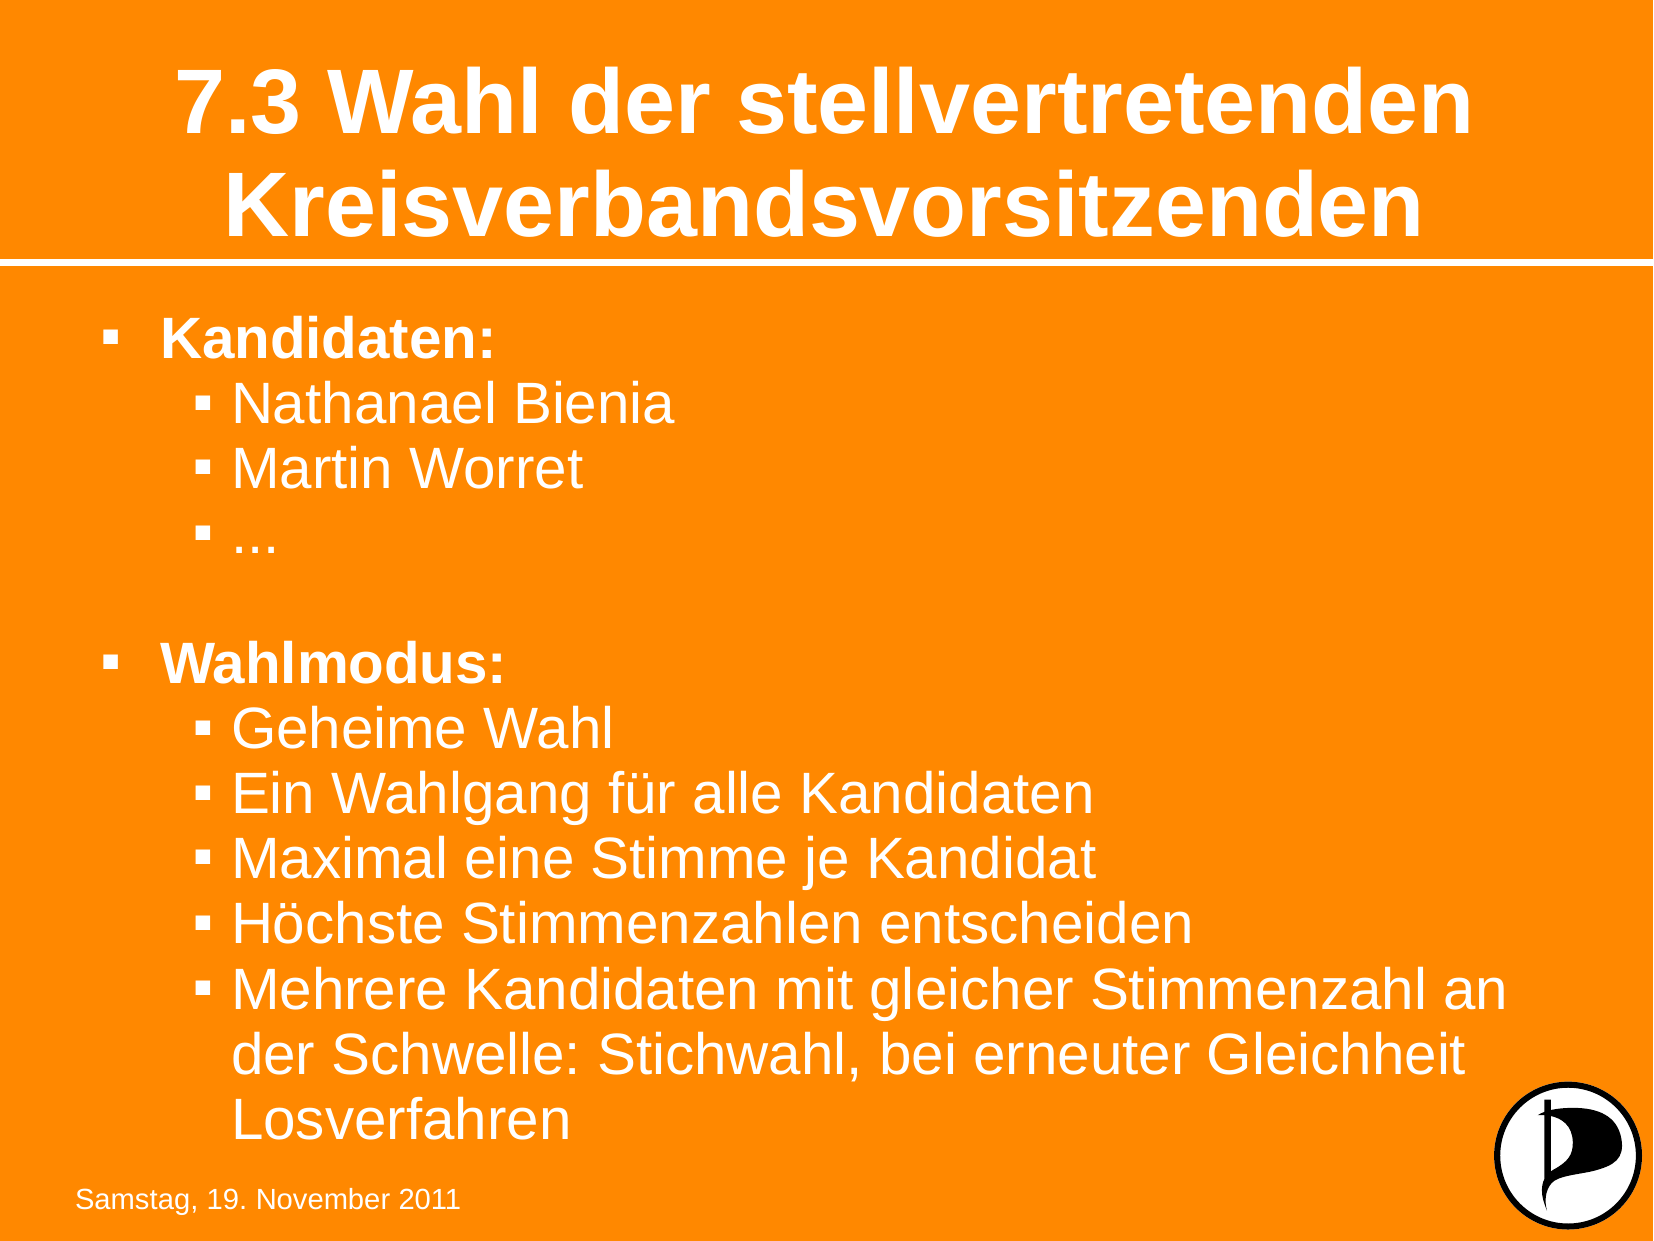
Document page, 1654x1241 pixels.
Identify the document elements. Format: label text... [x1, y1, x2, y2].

title 7.3 Wahl der stellvertretenden Kreisverbandsvorsitzenden [37, 49, 1613, 257]
subtitle Kandidaten: Nathanael Bienia Martin Worret ... Wahlmodus: Geheime Wahl Ein Wahlgang für alle Kandidaten Maximal eine Stimme je Kandidat Höchste Stimmenzahlen entscheiden Mehrere Kandidaten mit gleicher Stimmenzahl an der Schwelle: Stichwahl, bei erneuter Gleichheit Losverfahren [75, 306, 1563, 1152]
